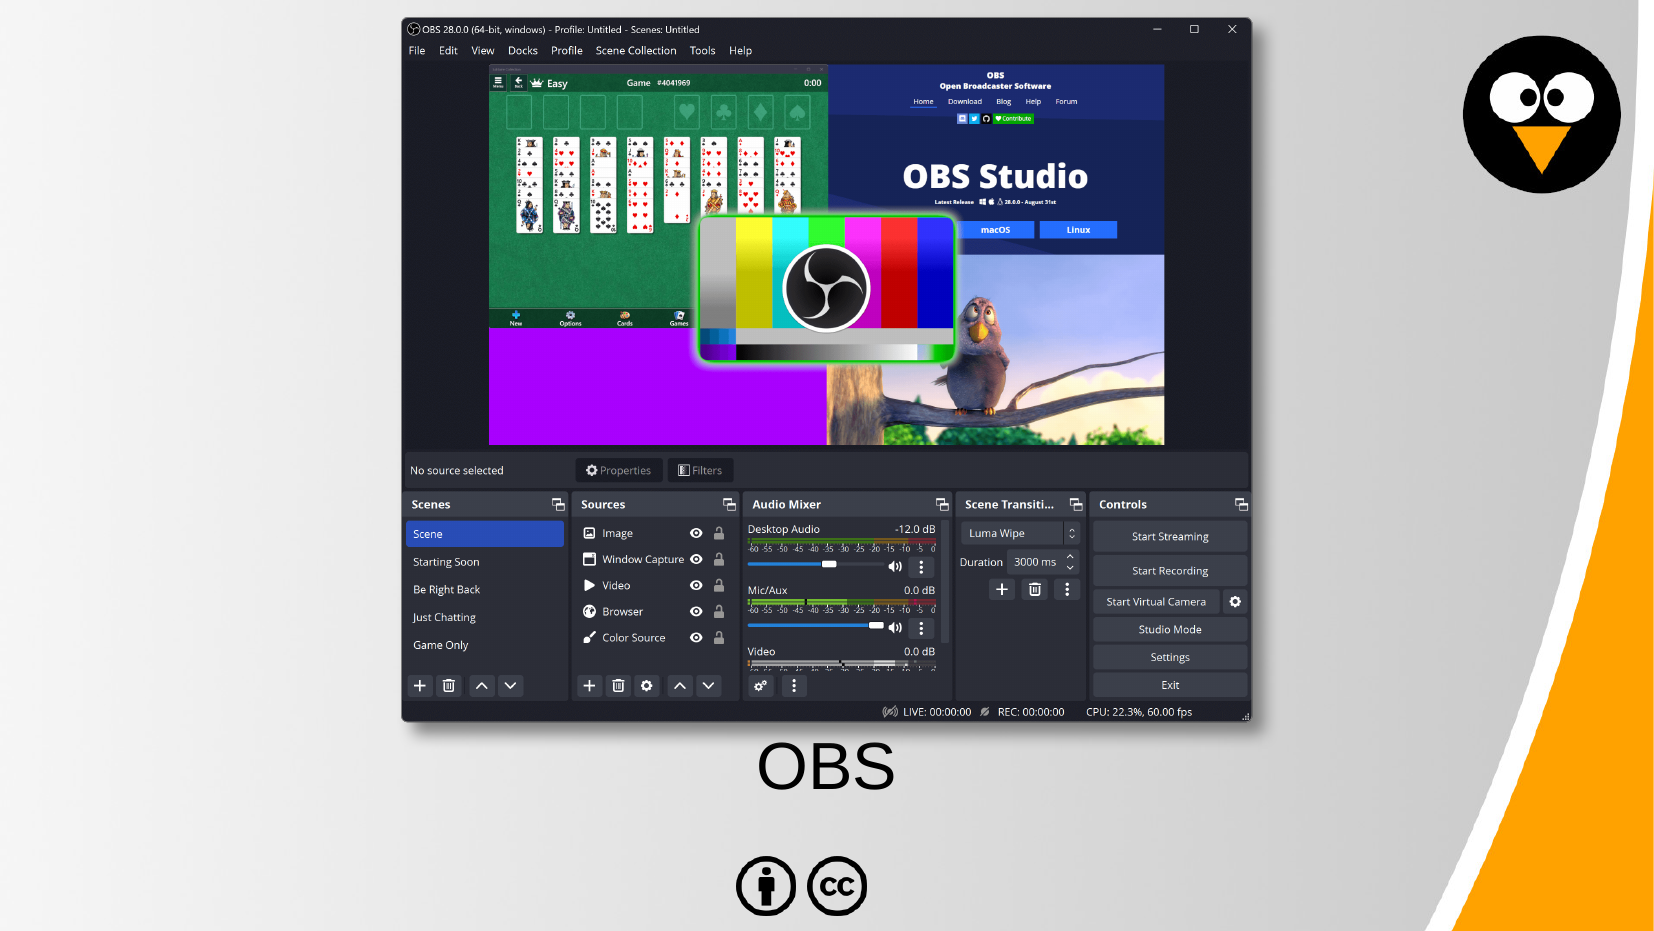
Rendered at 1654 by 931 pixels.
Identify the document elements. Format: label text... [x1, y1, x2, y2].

subtitle OBS [82, 84, 1571, 805]
picture [0, 0, 1654, 931]
